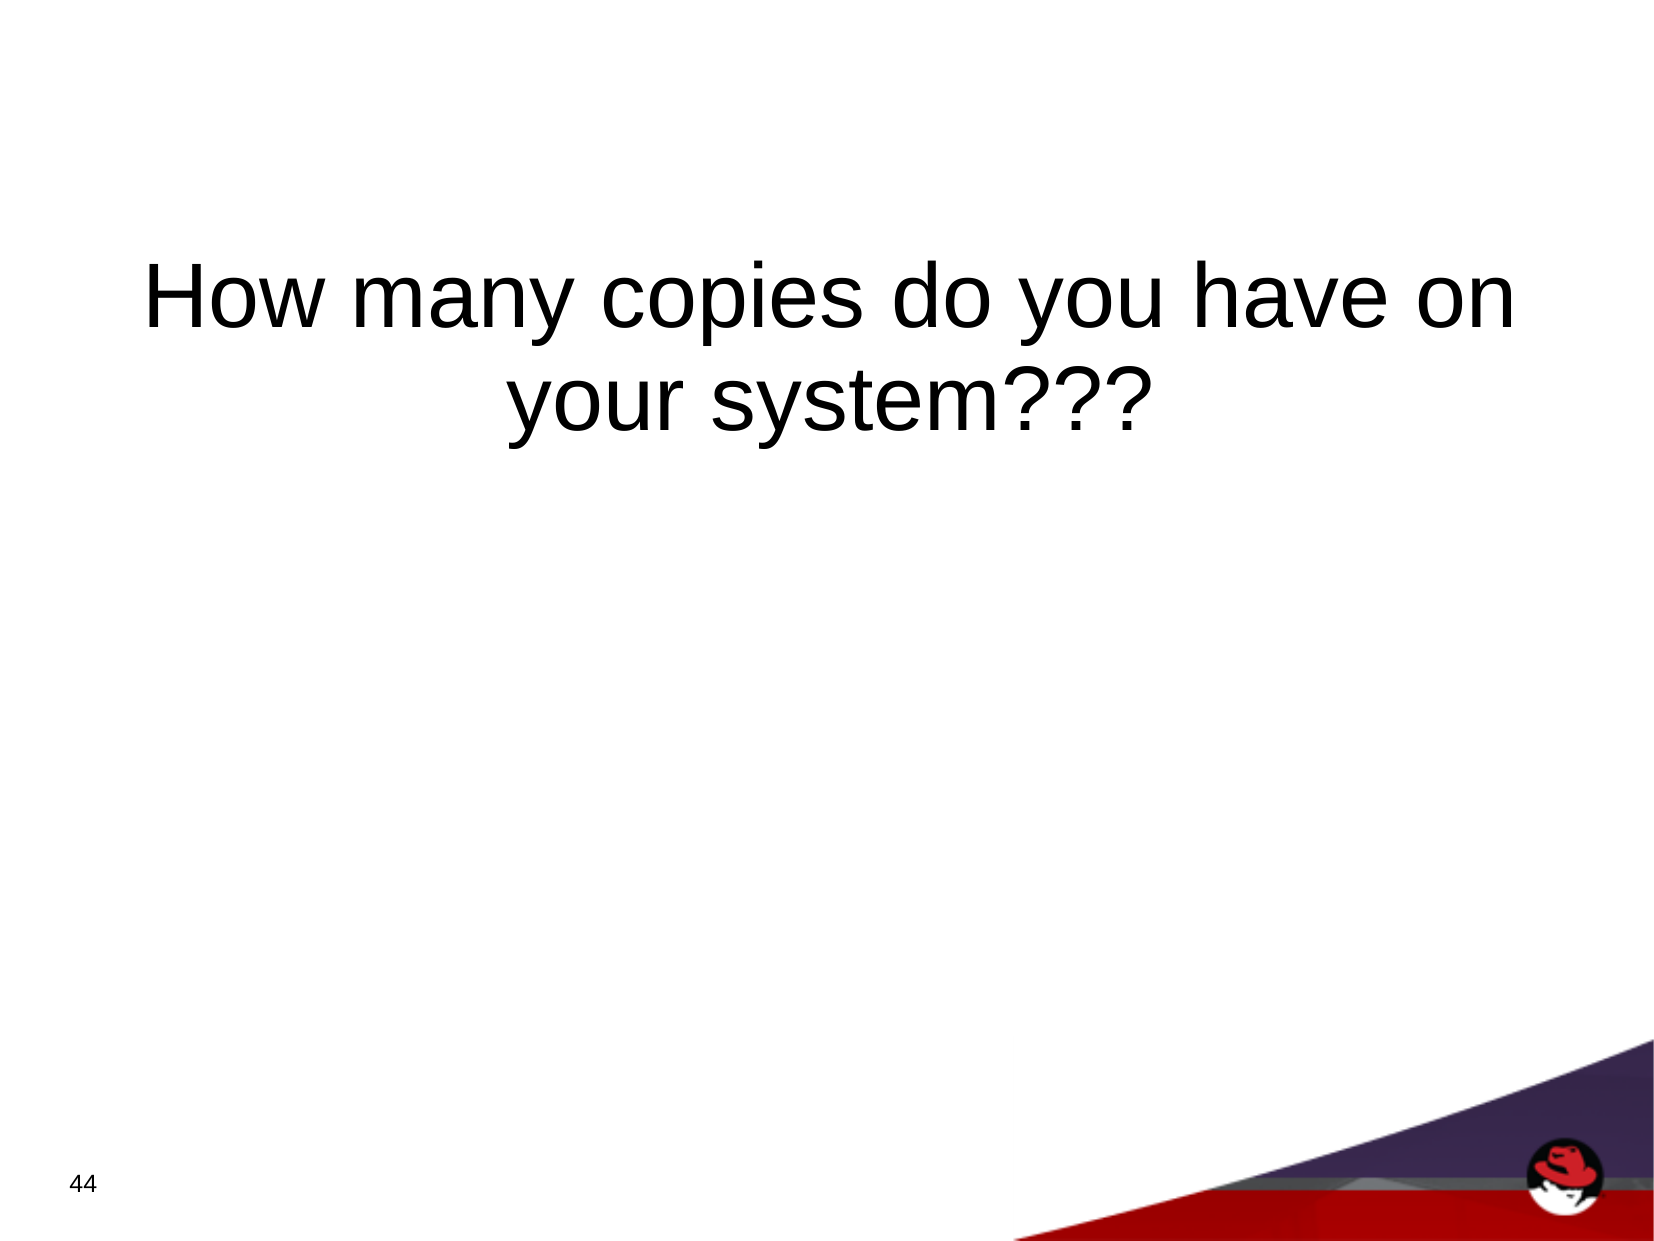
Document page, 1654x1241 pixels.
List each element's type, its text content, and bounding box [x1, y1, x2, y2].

list How many copies do you have on your system??? [86, 244, 1576, 1039]
picture [1012, 1036, 1654, 1241]
